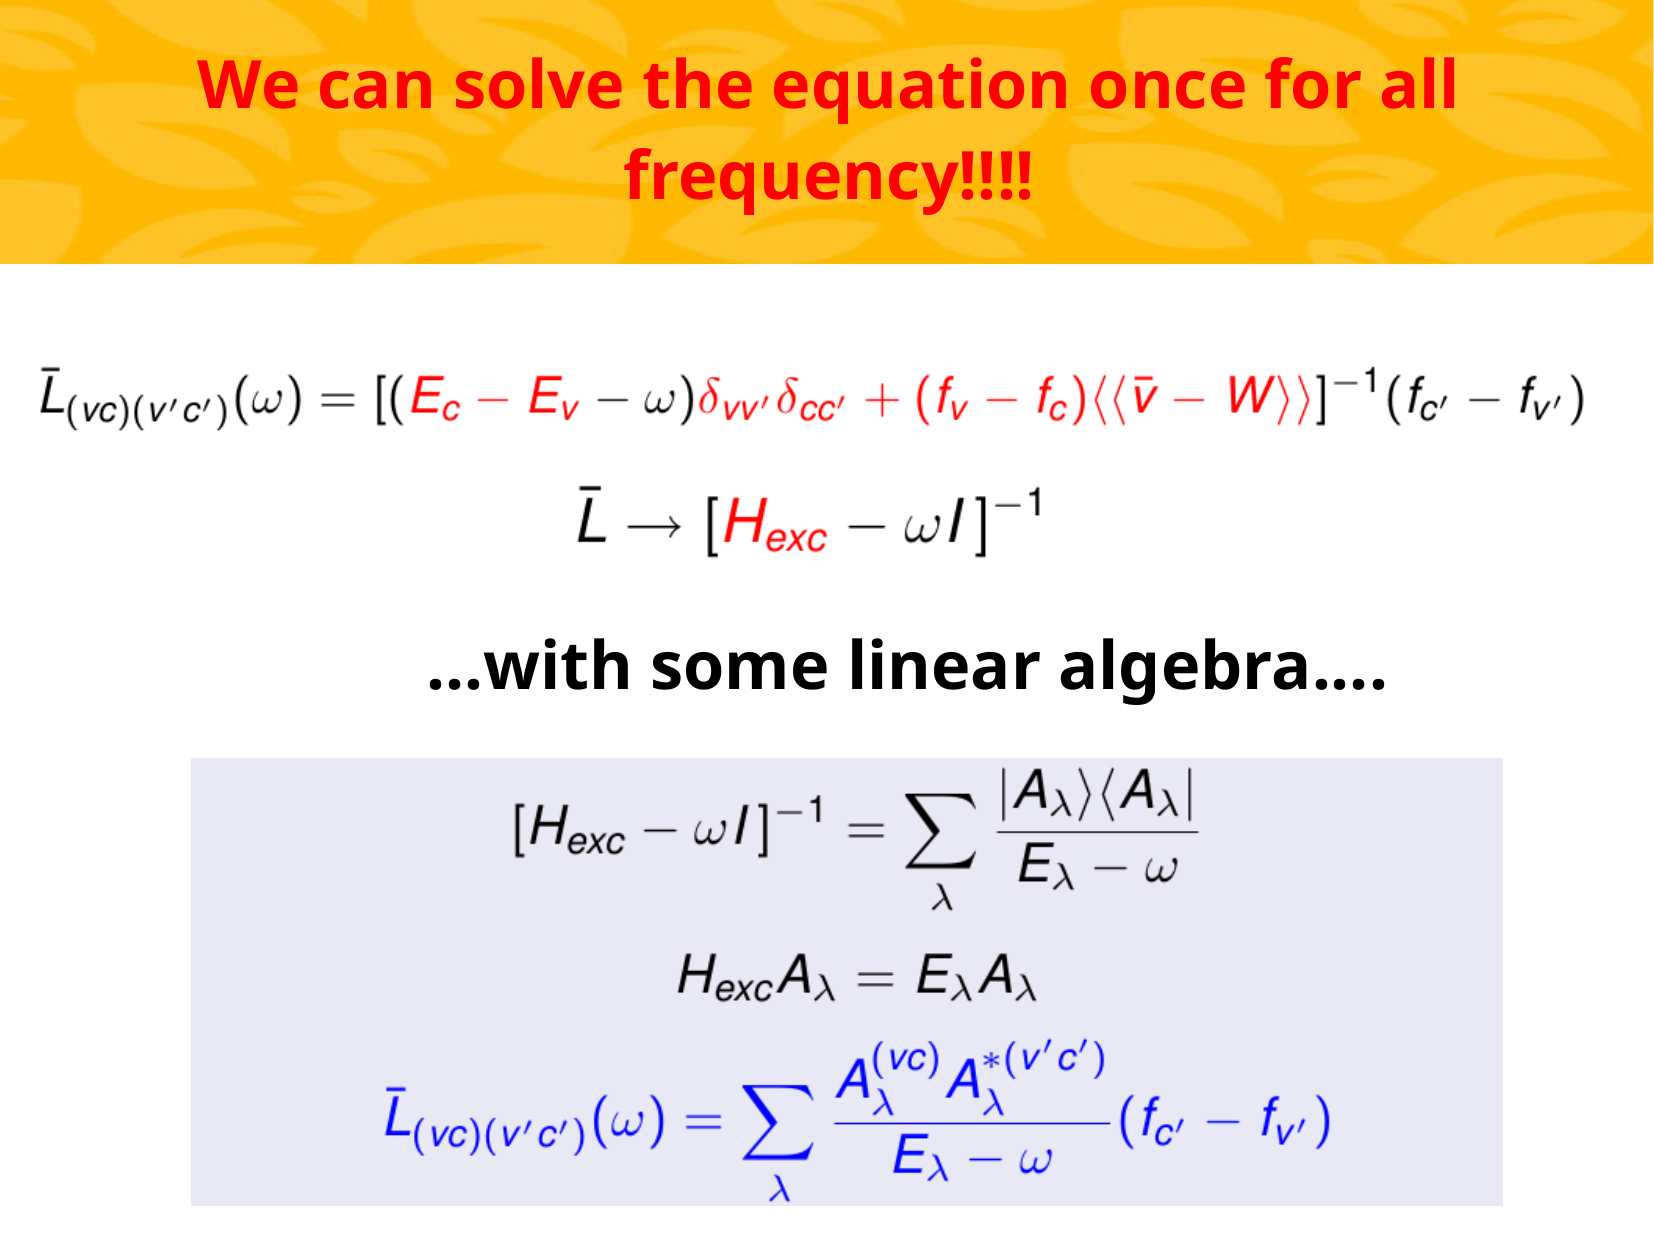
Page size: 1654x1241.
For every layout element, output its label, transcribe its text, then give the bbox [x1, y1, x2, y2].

picture [191, 758, 1503, 1206]
picture [0, 329, 1654, 598]
text_box ...with some linear algebra.... [270, 610, 1546, 736]
picture [0, 0, 1654, 264]
text_box We can solve the equation once for all frequency!!!! [11, 29, 1647, 264]
